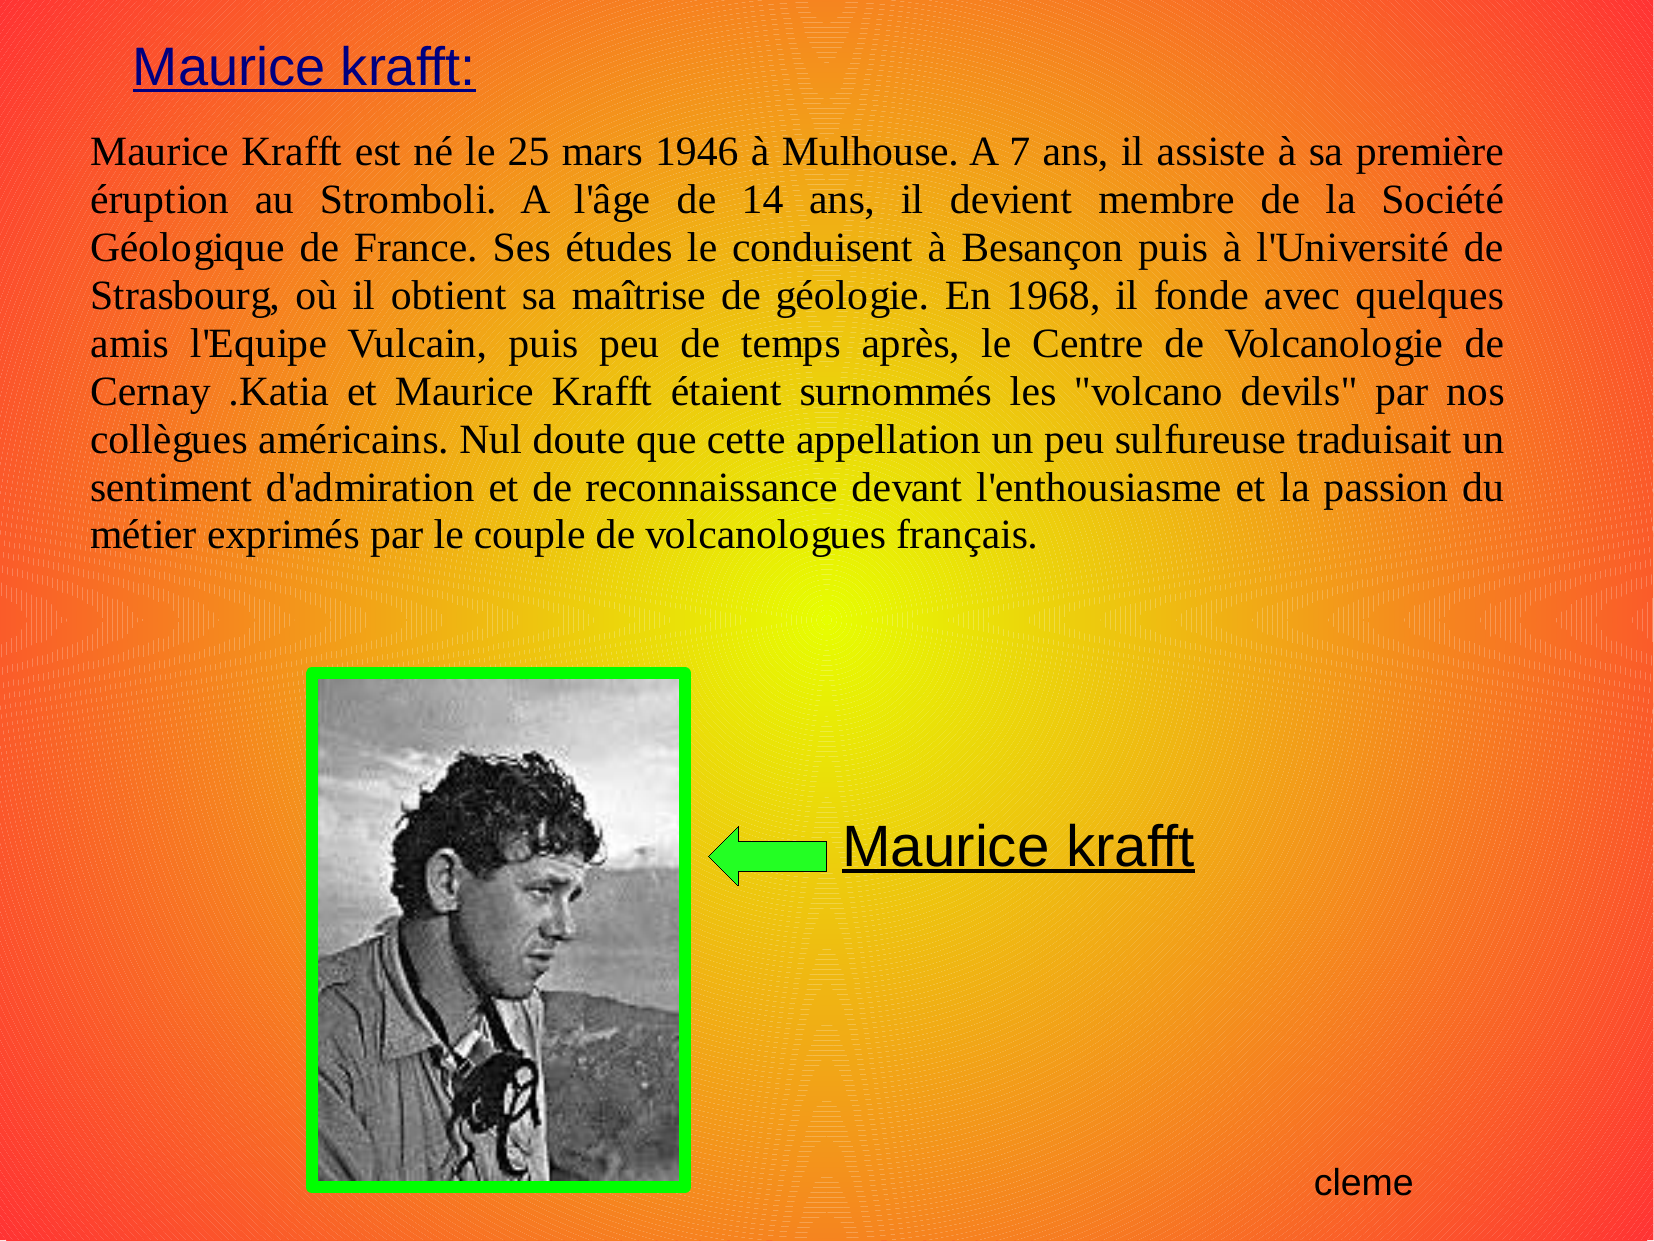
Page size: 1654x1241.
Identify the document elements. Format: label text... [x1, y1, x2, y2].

text_box Maurice krafft [738, 806, 1300, 886]
text_box cleme [1299, 1153, 1625, 1211]
text_box Maurice krafft: [118, 29, 502, 105]
chart [88, 126, 1504, 886]
picture [317, 679, 680, 1182]
text_box [708, 826, 827, 886]
